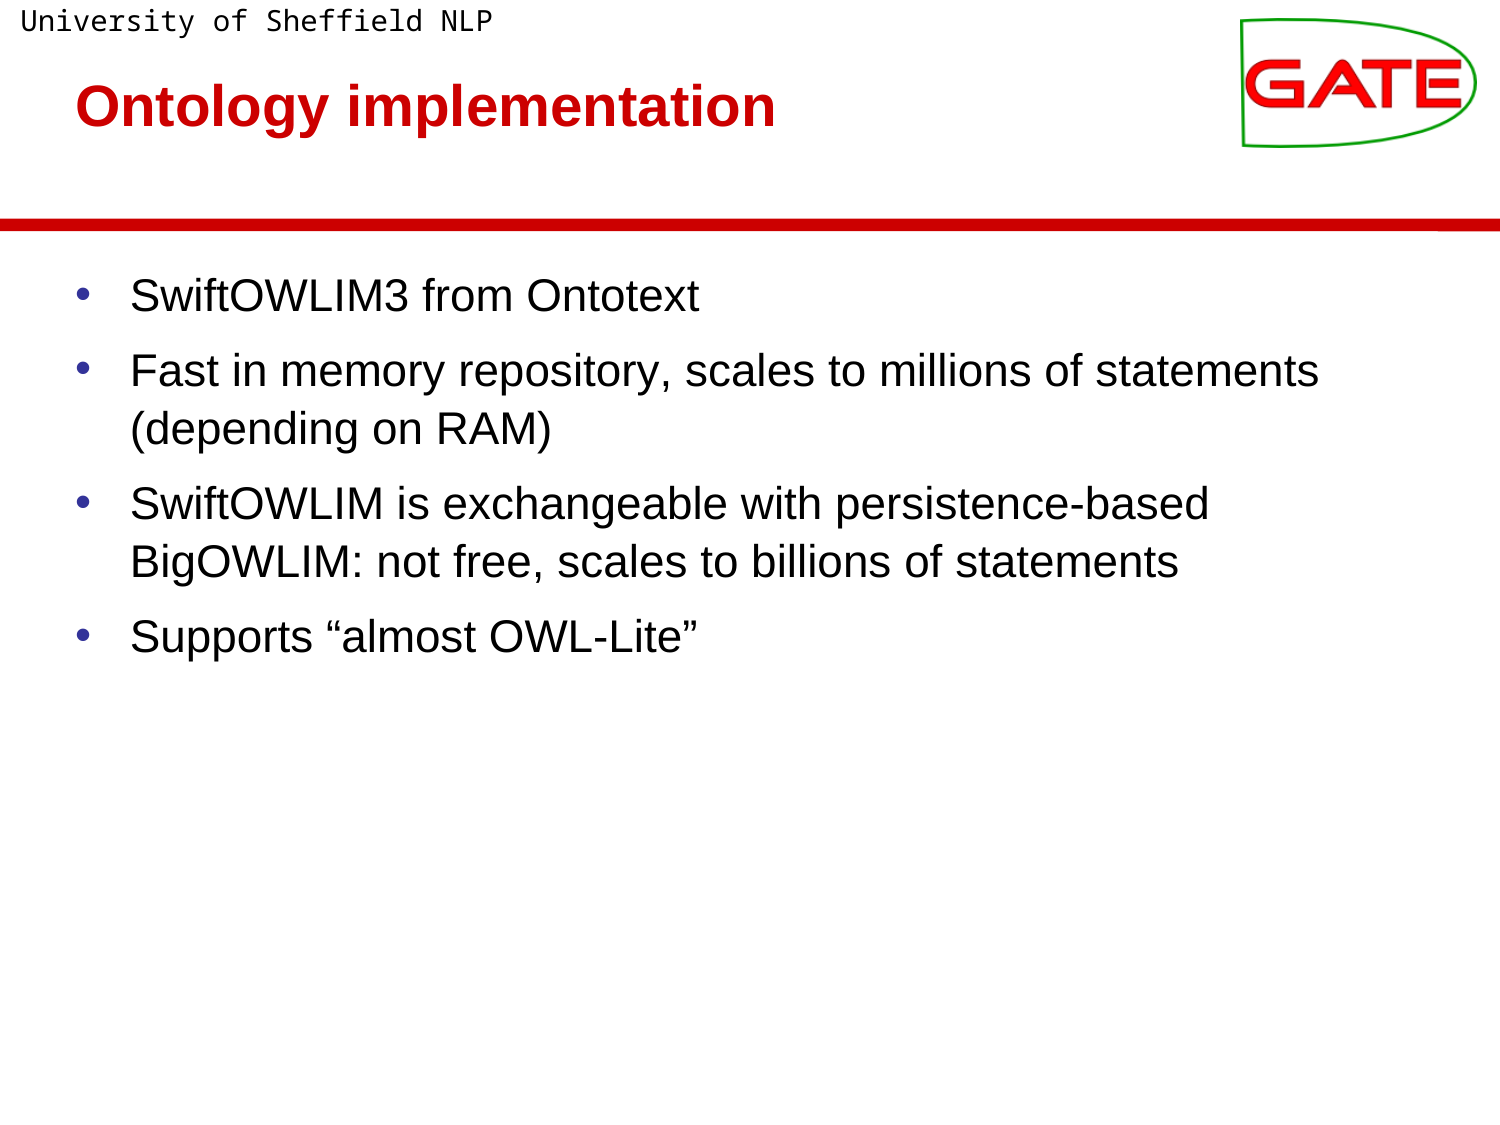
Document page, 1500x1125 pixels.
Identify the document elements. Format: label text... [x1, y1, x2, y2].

list SwiftOWLIM3 from Ontotext Fast in memory repository, scales to millions of statements (depending on RAM) SwiftOWLIM is exchangeable with persistence-based BigOWLIM: not free, scales to billions of statements Supports “almost OWL-Lite” [75, 262, 1425, 1078]
picture [1425, 18, 1477, 148]
title Ontology implementation [75, 14, 1425, 202]
